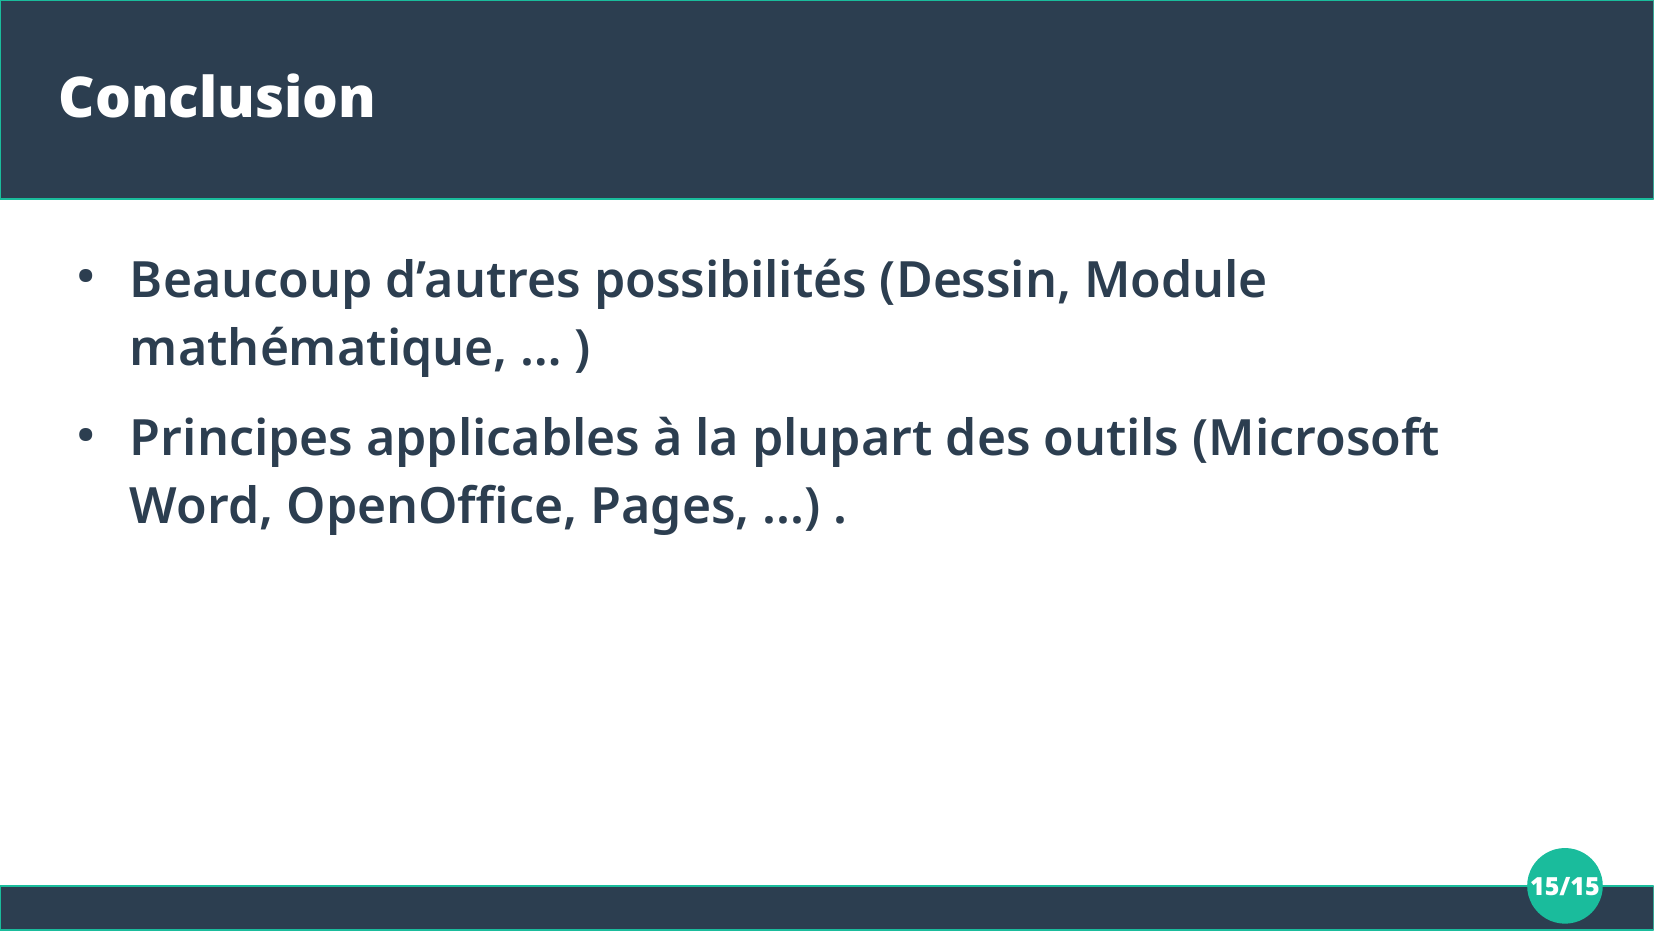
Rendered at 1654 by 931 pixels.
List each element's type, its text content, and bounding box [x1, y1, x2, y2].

list Beaucoup d’autres possibilités (Dessin, Module mathématique, … ) Principes applicables à la plupart des outils (Microsoft Word, OpenOffice, Pages, ...) . [59, 243, 1595, 864]
title Conclusion [59, 37, 1595, 155]
